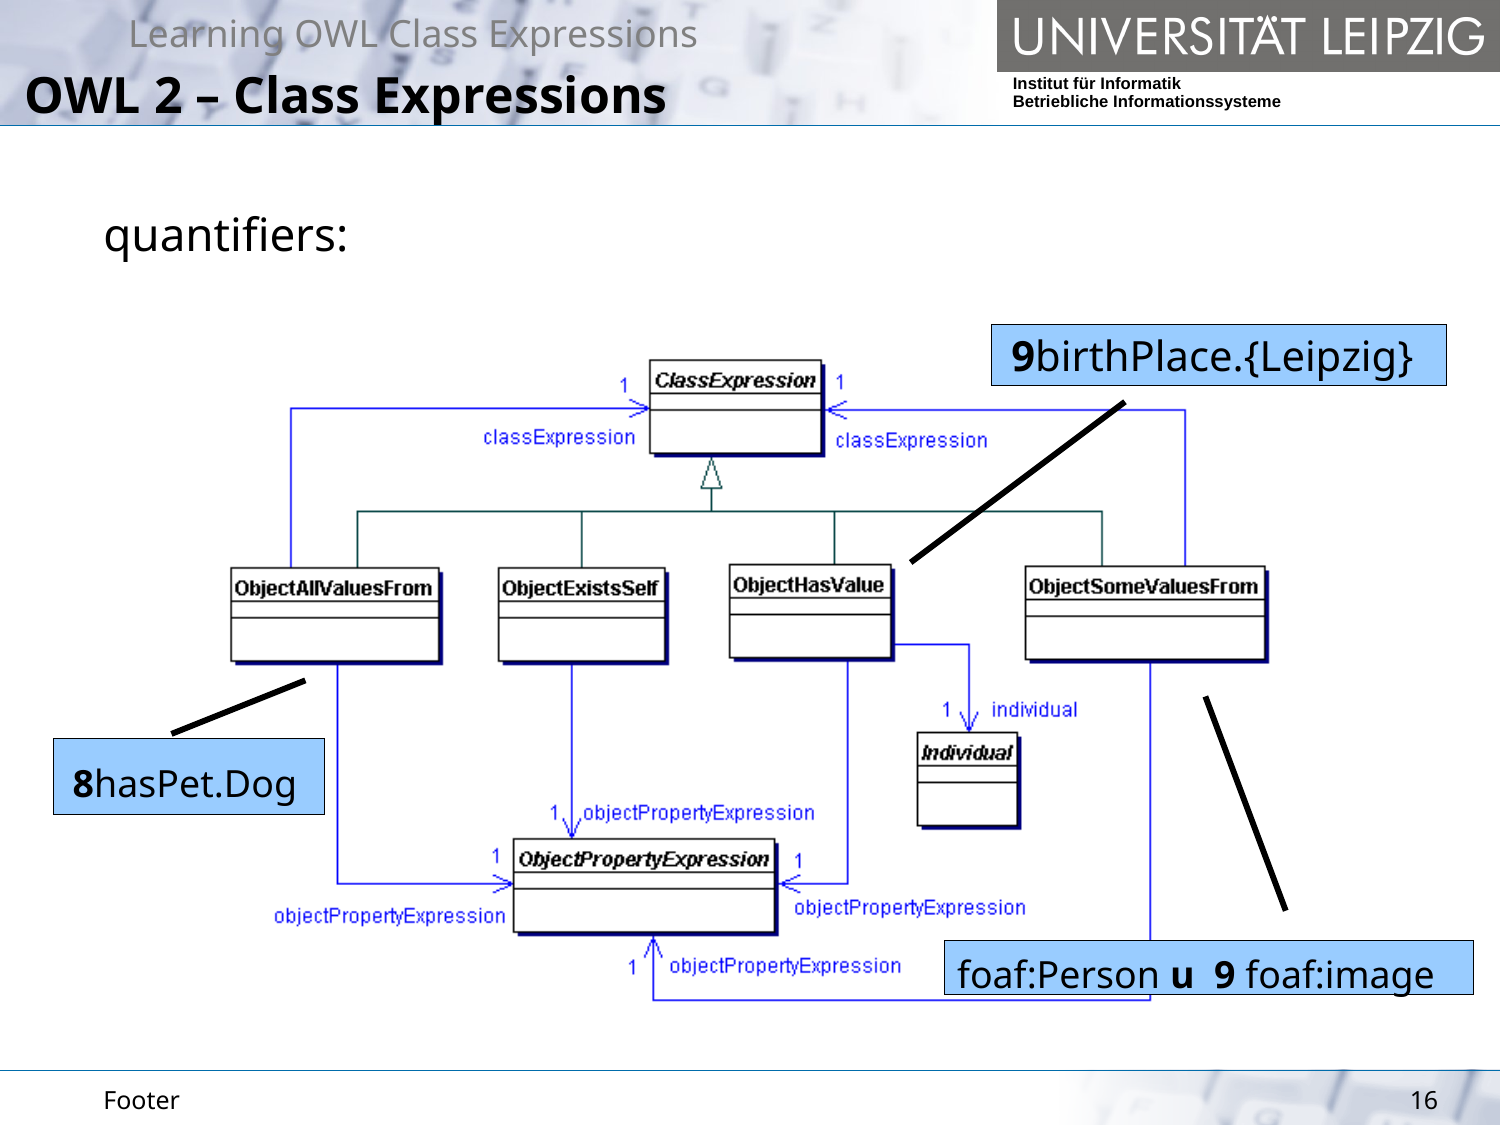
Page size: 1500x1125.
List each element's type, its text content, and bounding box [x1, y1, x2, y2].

text_box [53, 738, 325, 815]
picture [1057, 1071, 1500, 1125]
text_box quantifiers: [88, 195, 384, 266]
text_box 8hasPet.Dog [57, 750, 326, 839]
text_box [991, 324, 996, 386]
picture [0, 0, 1500, 125]
picture [214, 343, 1286, 1018]
title OWL 2 – Class Expressions [24, 63, 1034, 125]
text_box foaf:Person u 9 foaf:image [942, 940, 1477, 1030]
text_box 9birthPlace.{Leipzig} [996, 319, 1472, 417]
